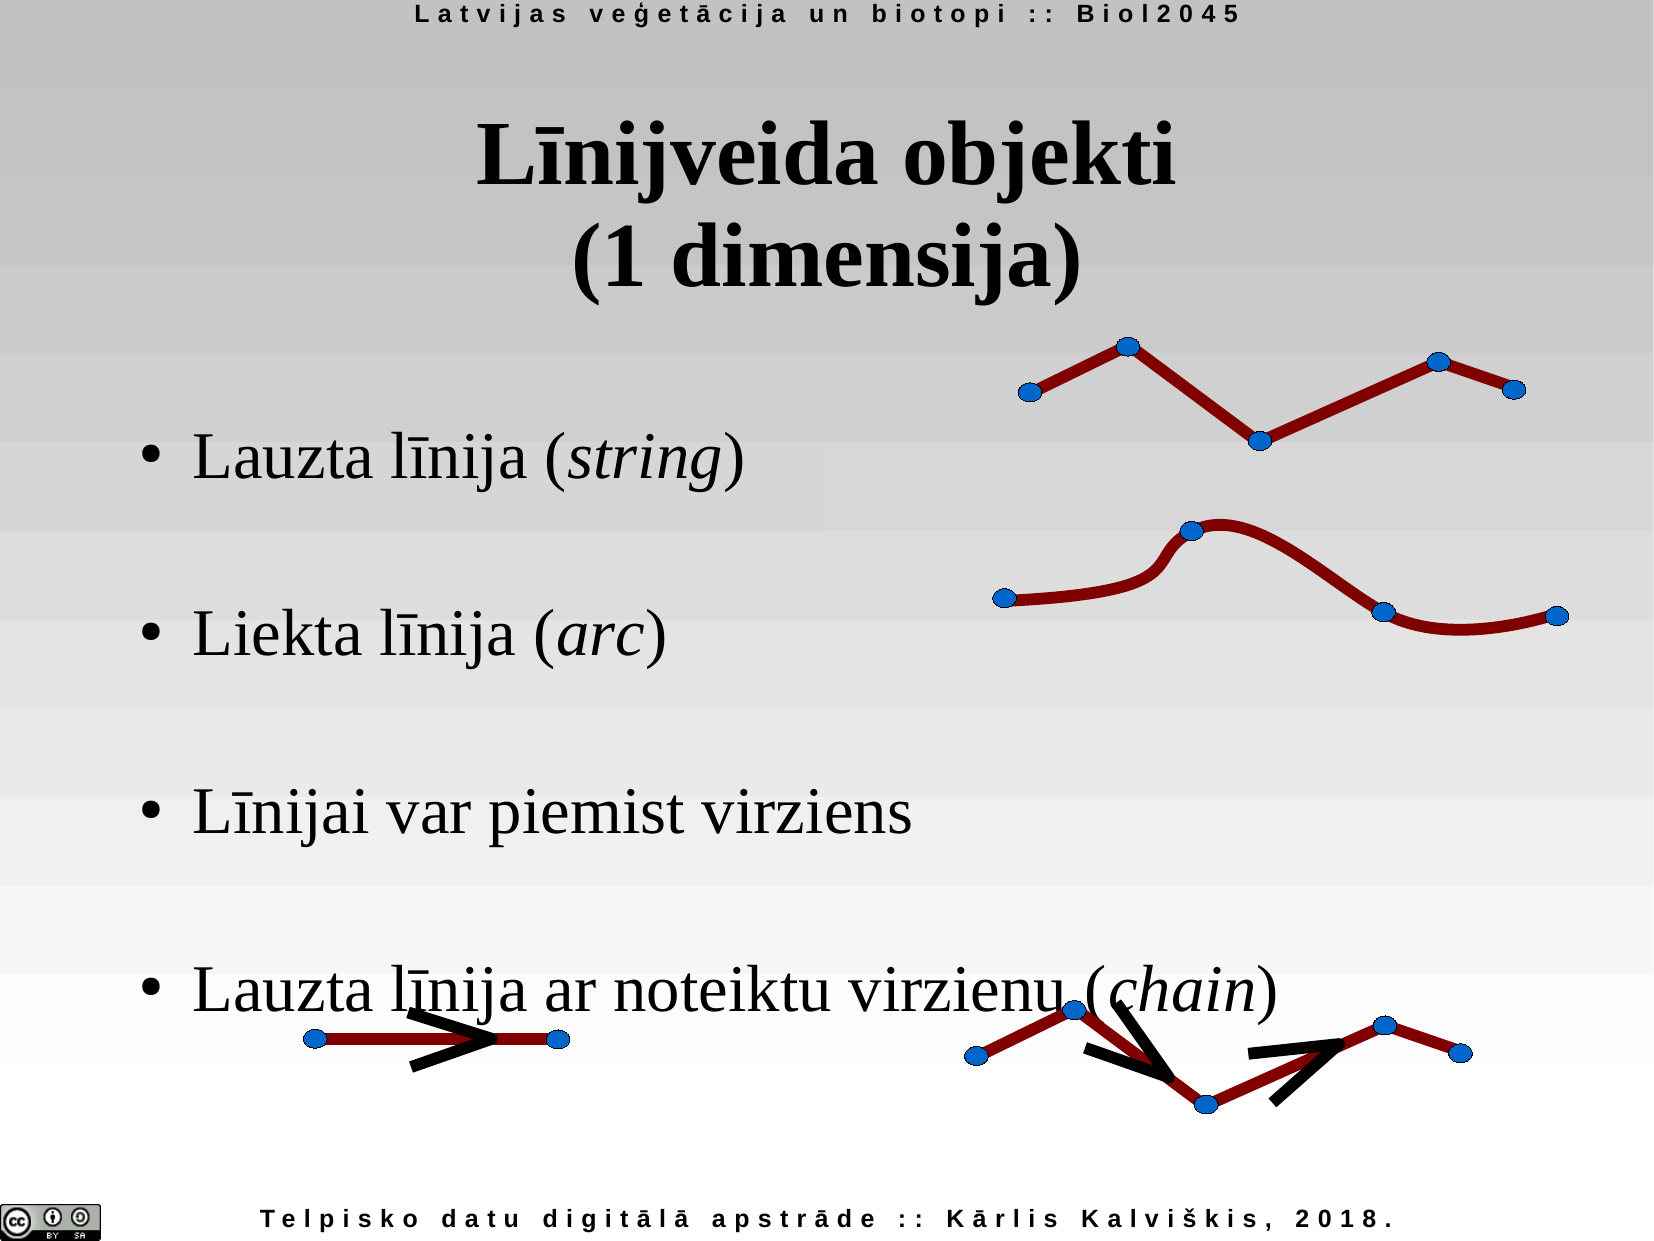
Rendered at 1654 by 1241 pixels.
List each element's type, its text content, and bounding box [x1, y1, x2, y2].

text_box [303, 1029, 328, 1049]
text_box [1502, 380, 1526, 400]
picture [0, 0, 1654, 1241]
text_box [1248, 431, 1272, 451]
text_box [1371, 602, 1396, 622]
text_box [1018, 382, 1042, 402]
text_box [1062, 1000, 1087, 1020]
text_box [1448, 1043, 1473, 1063]
text_box [1426, 352, 1451, 372]
text_box [1545, 606, 1569, 626]
text_box [964, 1046, 989, 1066]
text_box [1373, 1015, 1397, 1035]
text_box [1116, 337, 1140, 357]
text_box [992, 588, 1017, 608]
list Lauzta līnija (string) Liekta līnija (arc) Līnijai var piemist virziens Lauzta līnija ar noteiktu virzienu (chain) [121, 344, 1534, 1130]
text_box [546, 1029, 570, 1049]
text_box [1194, 1095, 1219, 1114]
text_box [1179, 521, 1204, 541]
title Līnijveida objekti (1 dimensija) [121, 102, 1534, 311]
